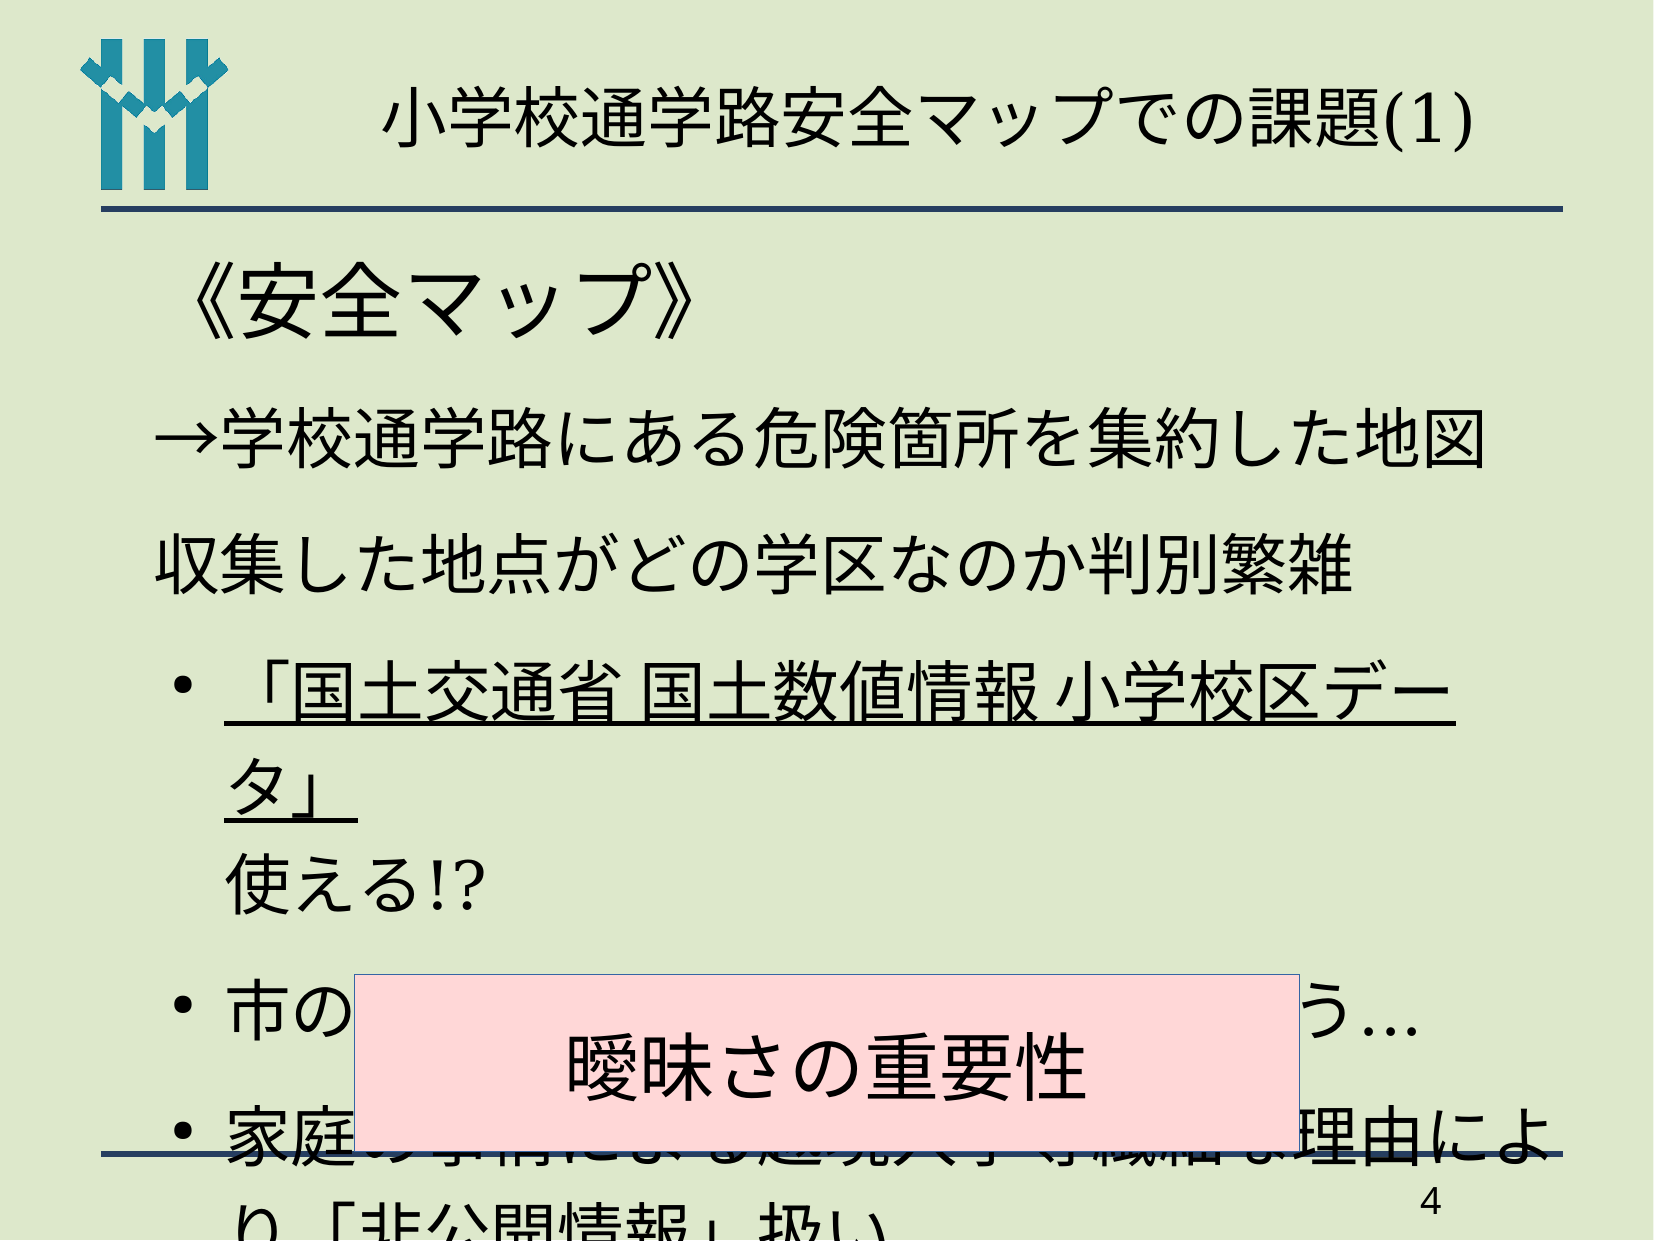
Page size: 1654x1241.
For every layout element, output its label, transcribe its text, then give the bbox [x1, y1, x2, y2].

list 《安全マップ》 →学校通学路にある危険箇所を集約した地図 収集した地点がどの学区なのか判別繁雑 「国土交通省 国土数値情報 小学校区データ」 使える!? 市の定義している実際の学区とは違う... 家庭の事情による越境入学等繊細な理由により「非公開情報」扱い [82, 236, 1583, 969]
picture [59, 15, 249, 209]
title 小学校通学路安全マップでの課題(1) [295, 24, 1561, 203]
text_box 曖昧さの重要性 [354, 974, 1300, 1152]
